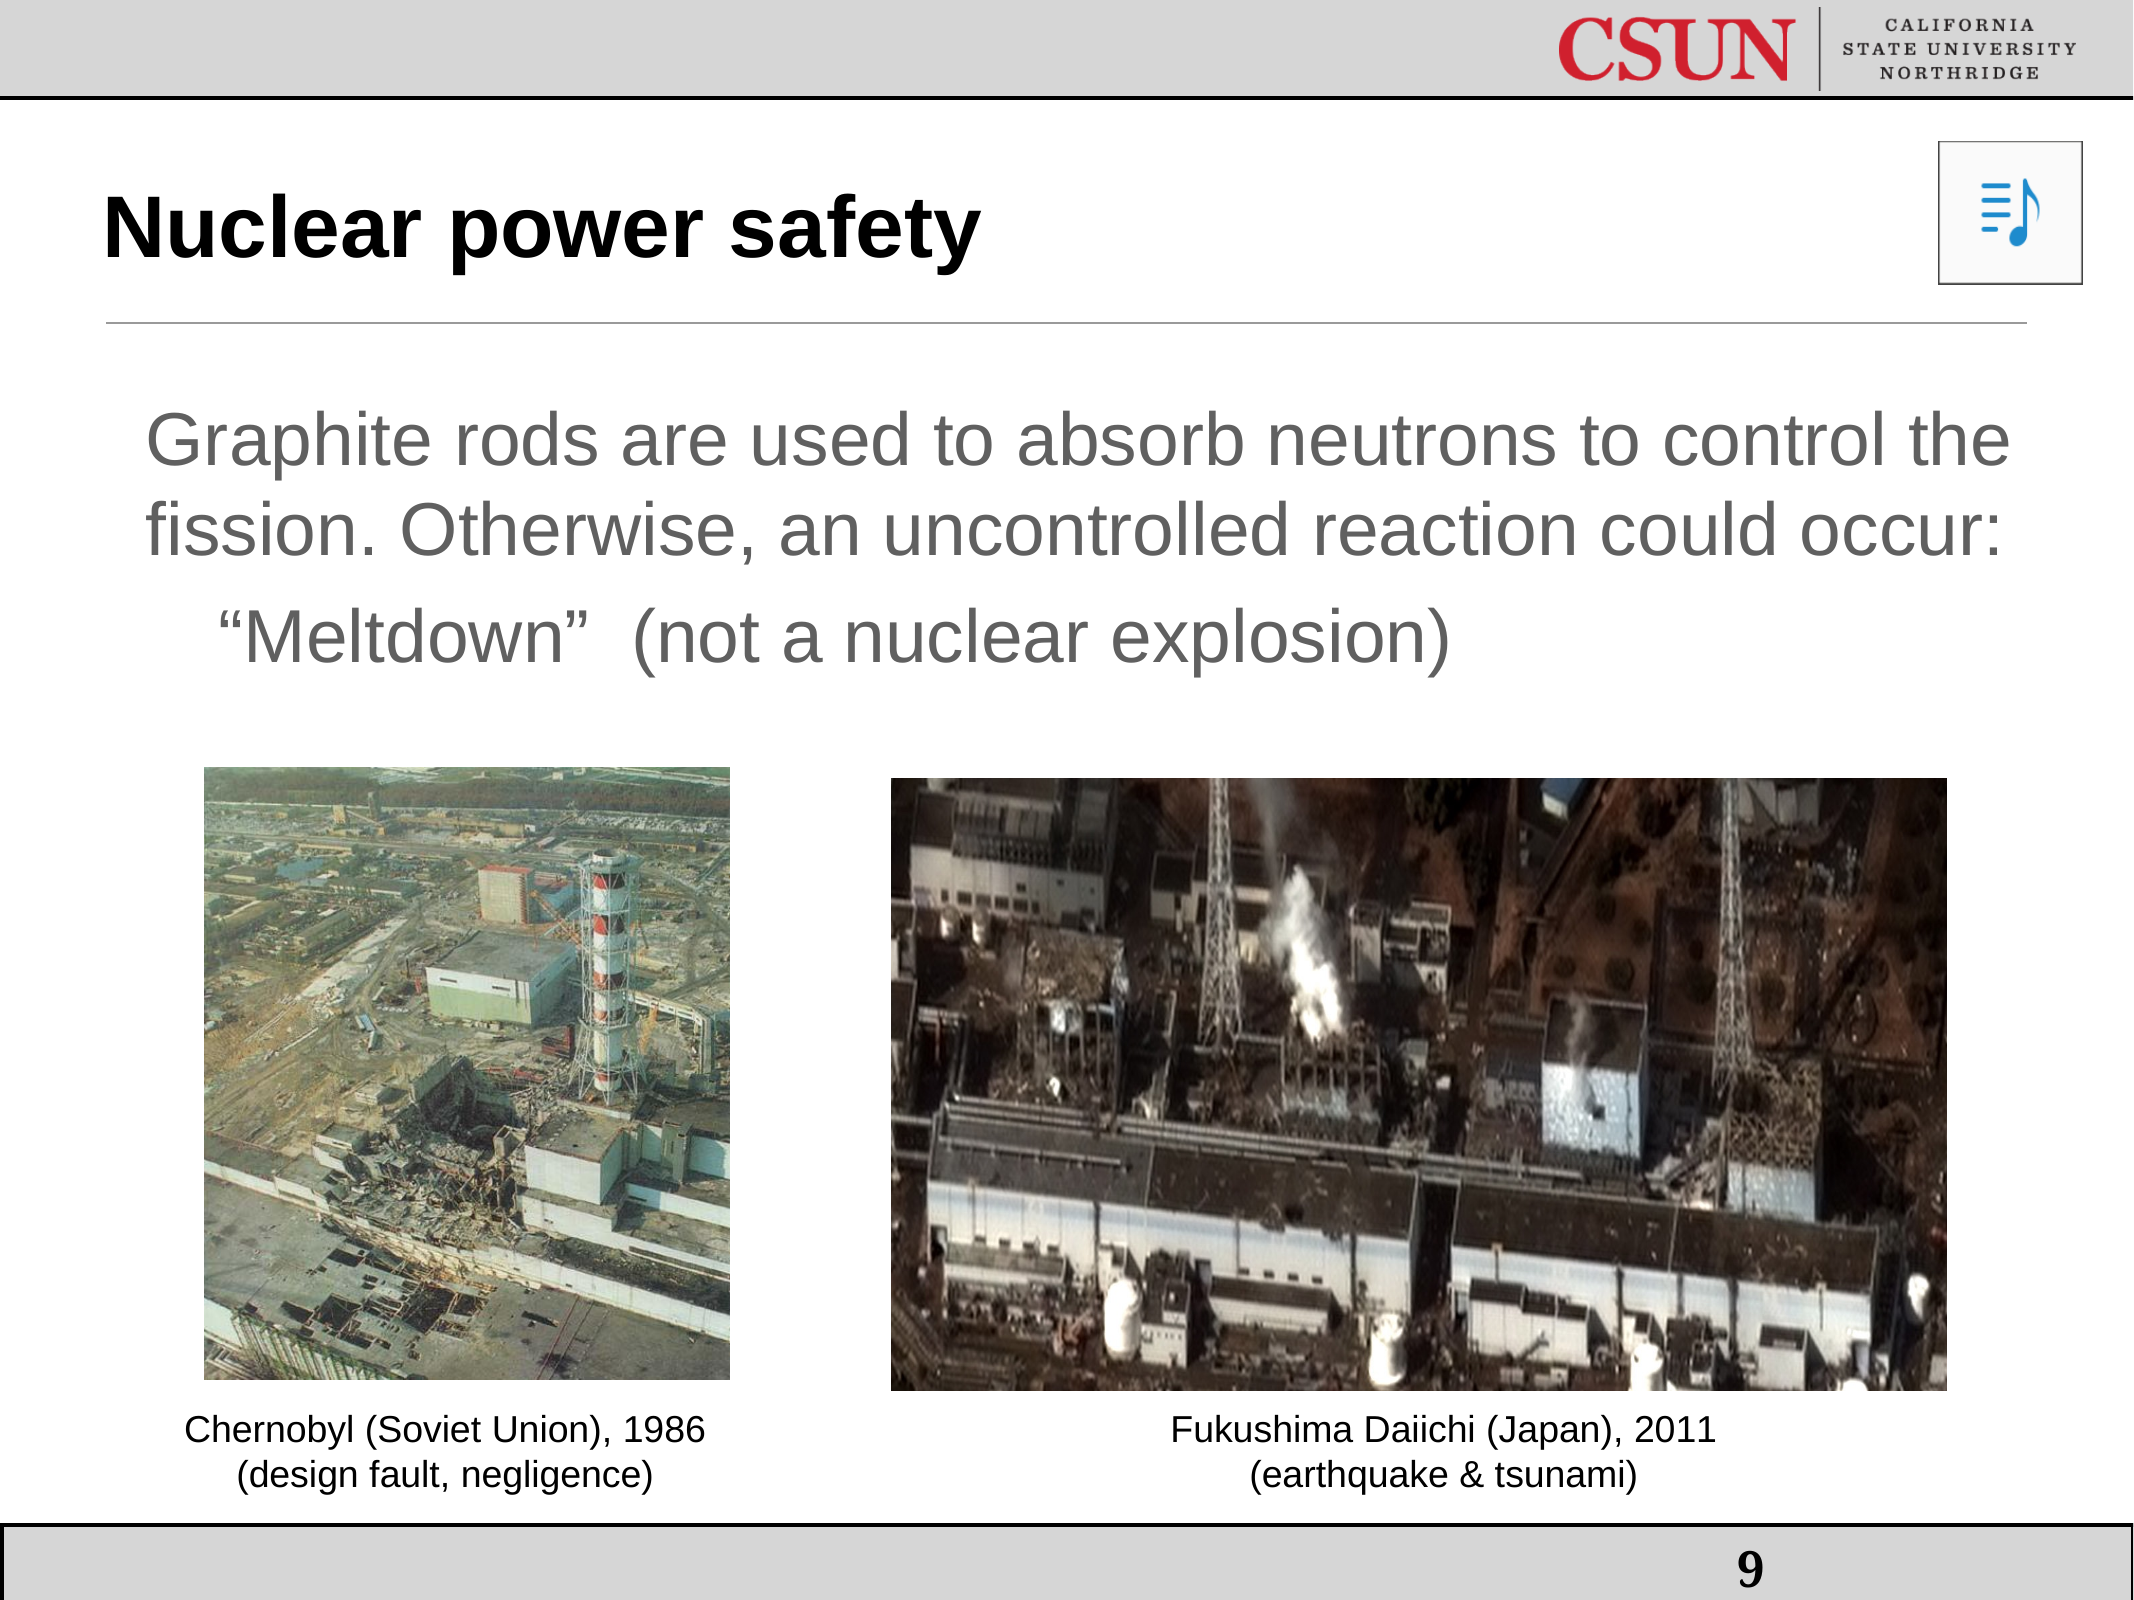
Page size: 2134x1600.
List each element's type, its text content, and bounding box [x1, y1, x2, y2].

text_box [1937, 139, 2084, 286]
picture [891, 778, 1947, 1391]
text_box Fukushima Daiichi (Japan), 2011 (earthquake & tsunami) [1162, 1396, 1726, 1503]
text_box Chernobyl (Soviet Union), 1986 (design fault, negligence) [175, 1396, 715, 1503]
list Graphite rods are used to absorb neutrons to control the fission. Otherwise, an uncontrolled reaction could occur: “Meltdown” (not a nuclear explosion) [93, 382, 2040, 720]
picture [204, 767, 730, 1381]
title Nuclear power safety [93, 104, 2040, 284]
picture [1559, 7, 2076, 91]
